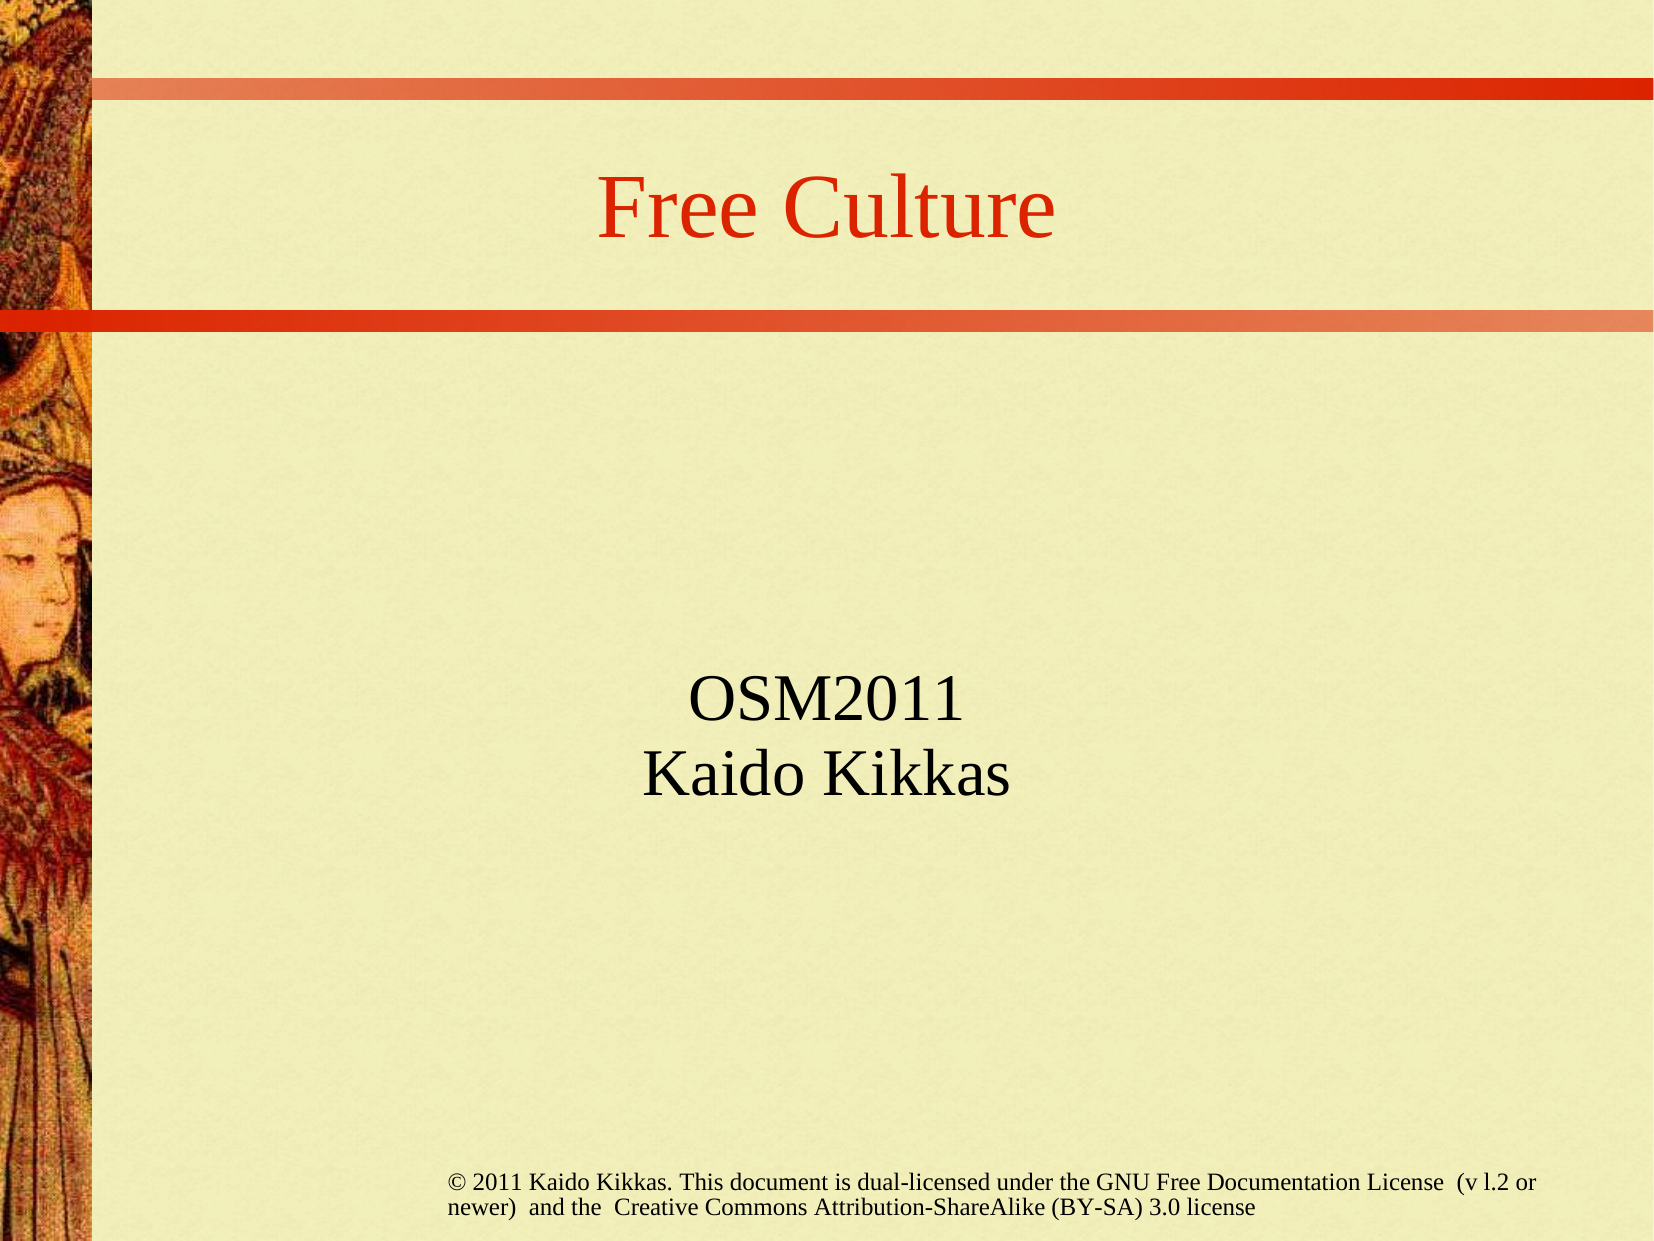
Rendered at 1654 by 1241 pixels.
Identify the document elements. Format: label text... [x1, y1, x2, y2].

picture [0, 332, 1654, 1241]
text_box © 2011 Kaido Kikkas. This document is dual-licensed under the GNU Free Documentation License (v l.2 or newer) and the Creative Commons Attribution-ShareAlike (BY-SA) 3.0 license [447, 1169, 1598, 1198]
picture [0, 0, 1654, 310]
title Free Culture [121, 102, 1534, 311]
subtitle OSM2011 Kaido Kikkas [121, 344, 1534, 1127]
